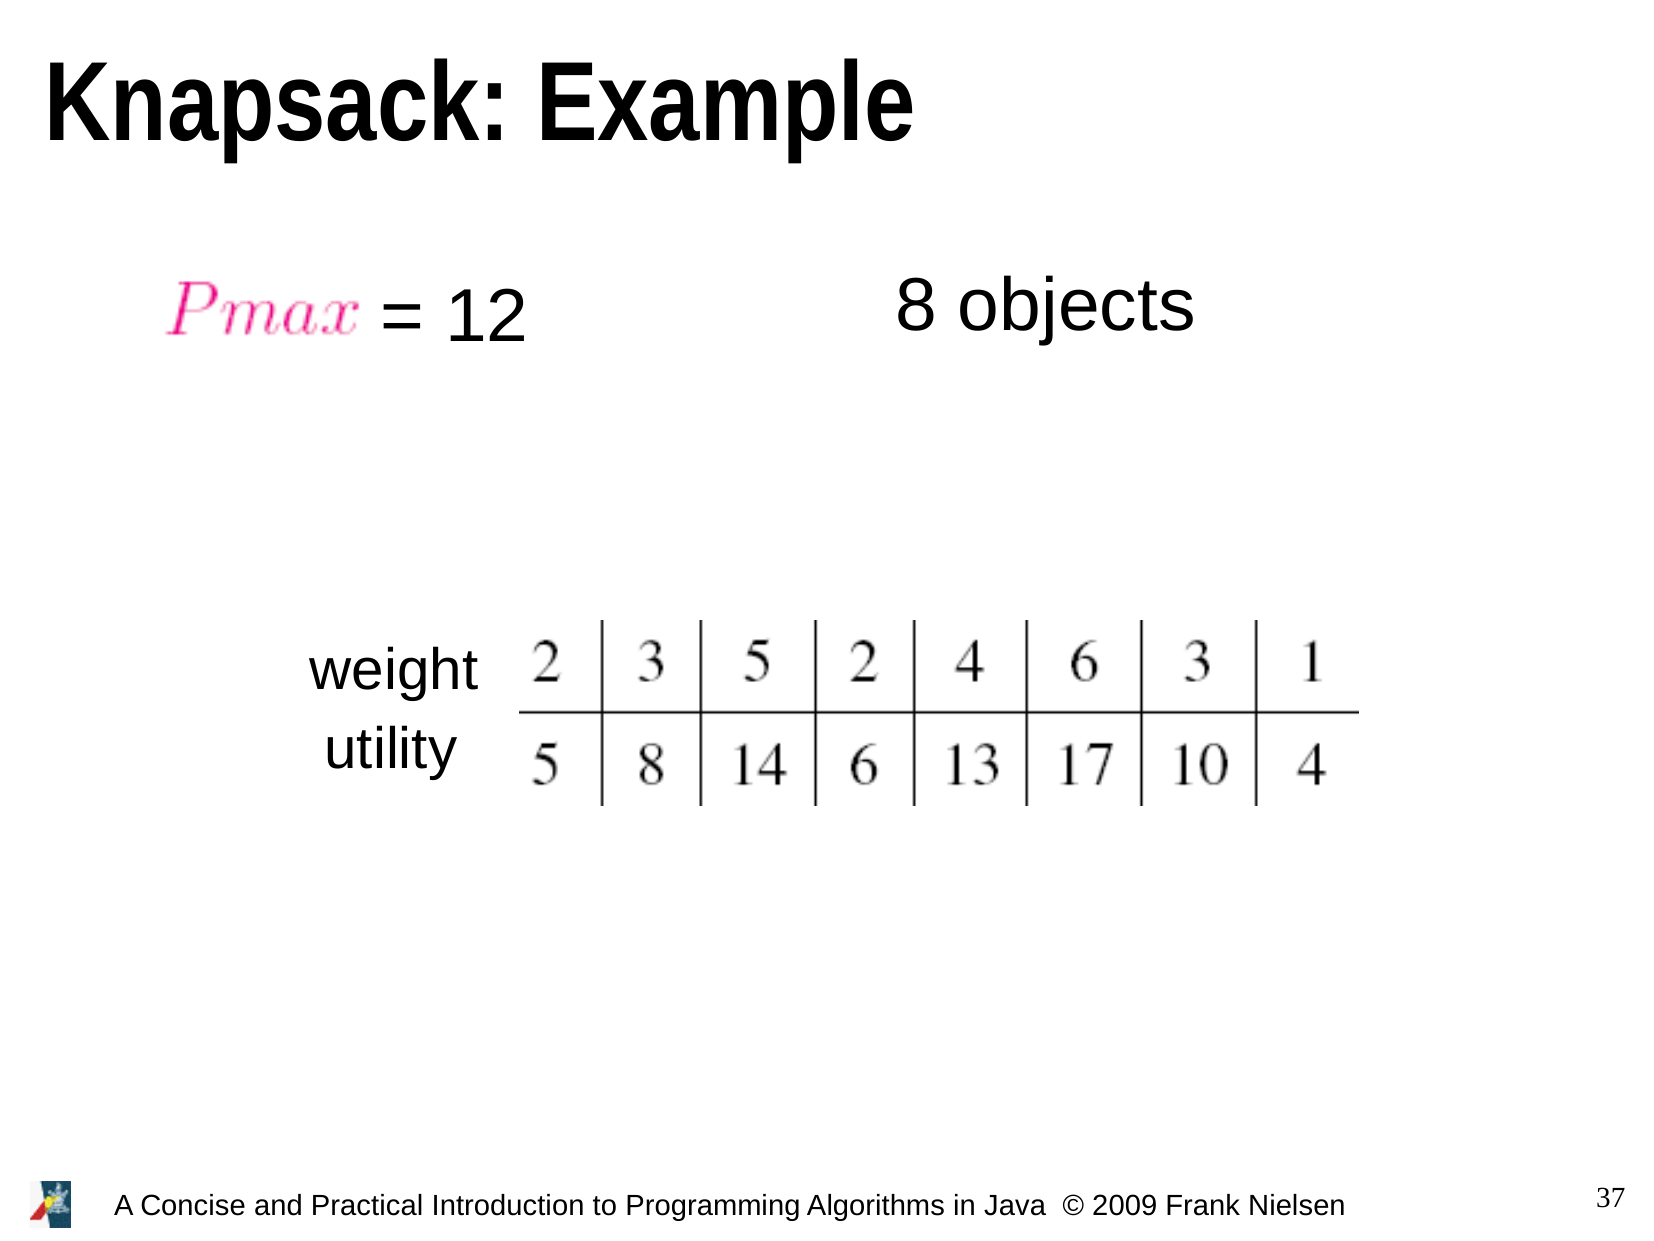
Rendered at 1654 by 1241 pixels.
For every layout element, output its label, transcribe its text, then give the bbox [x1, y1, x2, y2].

picture [519, 620, 1359, 806]
text_box 8 objects [880, 255, 1211, 355]
text_box Knapsack: Example [29, 28, 931, 172]
picture [29, 1181, 71, 1228]
text_box = 12 [366, 265, 544, 365]
text_box utility [309, 708, 473, 789]
text_box weight [295, 629, 494, 709]
picture [152, 255, 376, 374]
